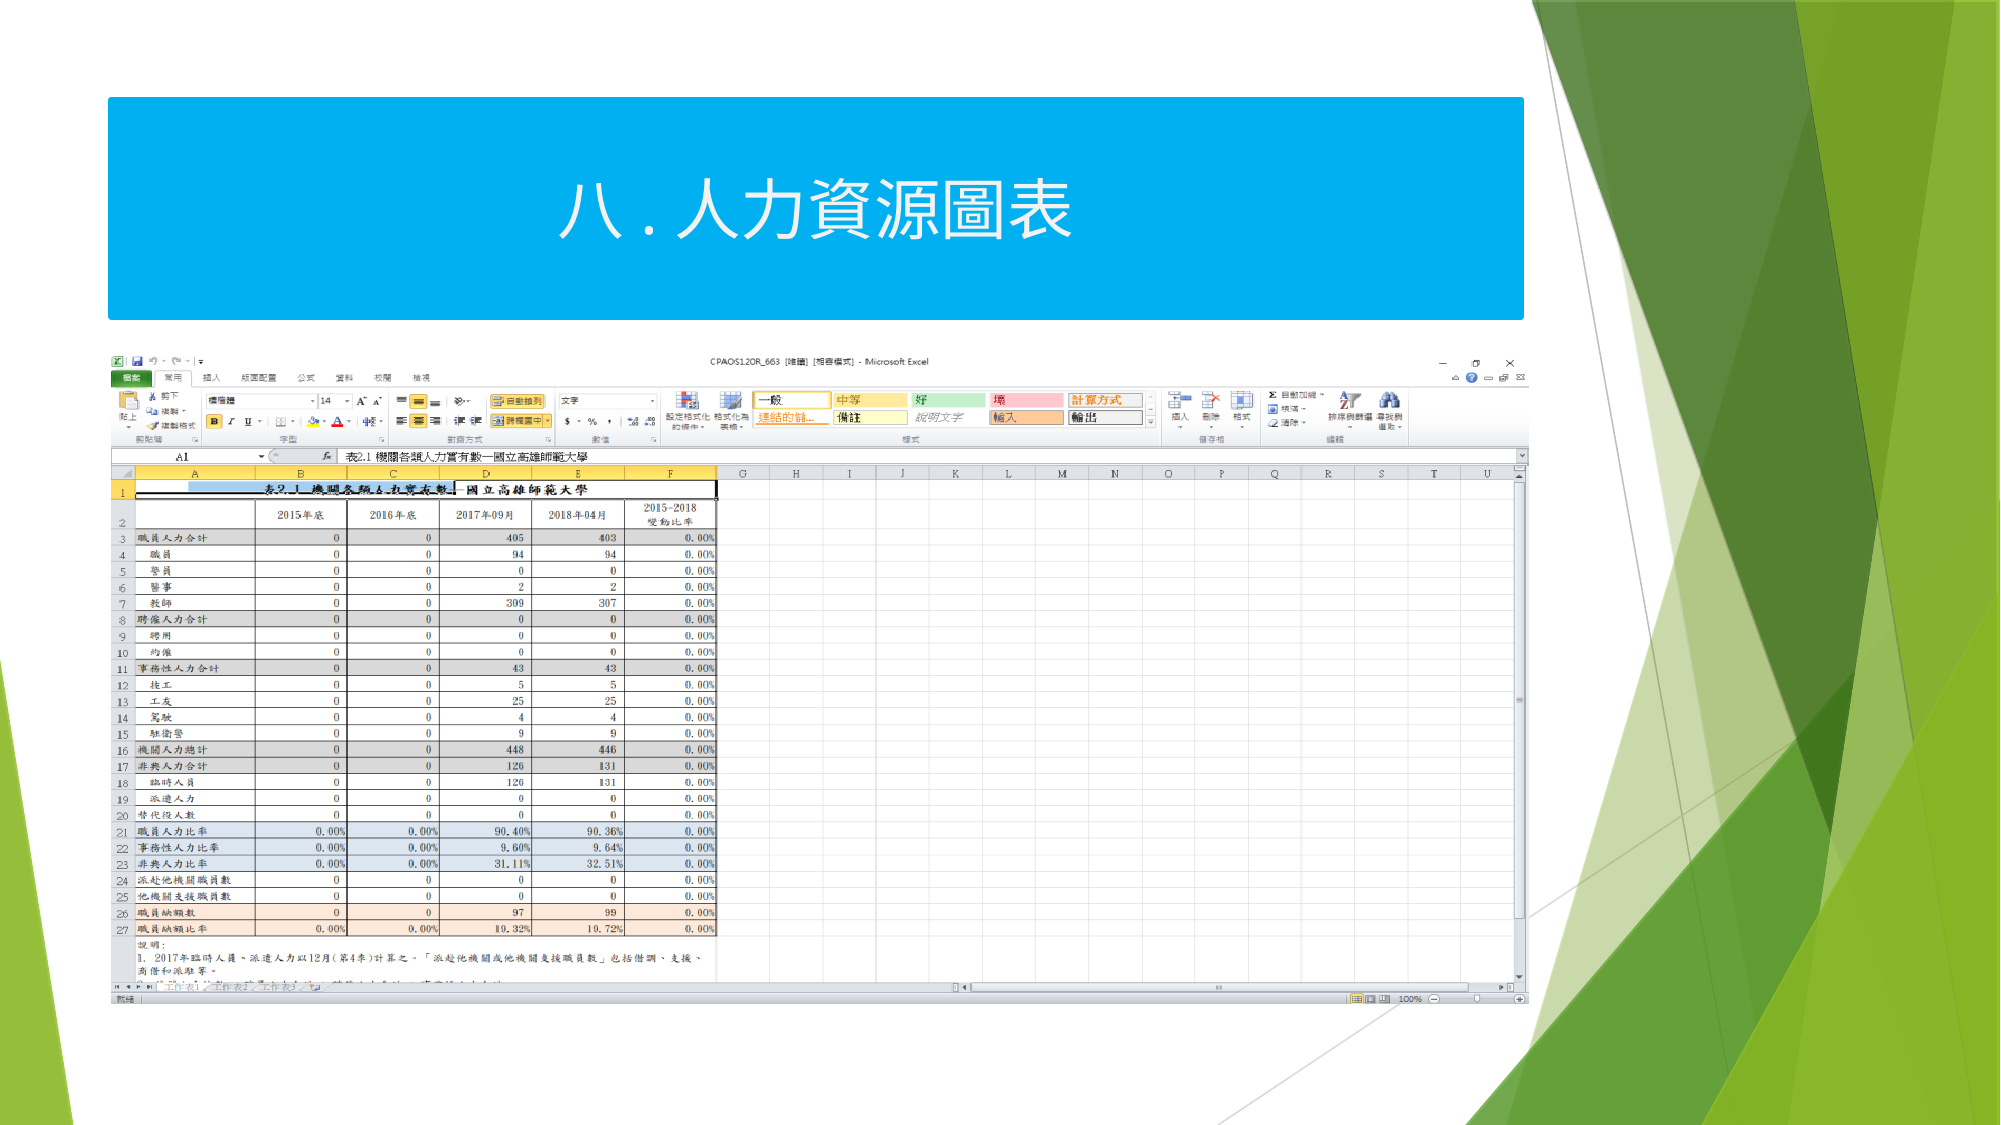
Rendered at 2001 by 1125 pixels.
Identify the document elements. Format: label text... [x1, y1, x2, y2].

title 八.人力資源圖表 [111, 99, 1522, 317]
picture [111, 354, 1529, 1004]
